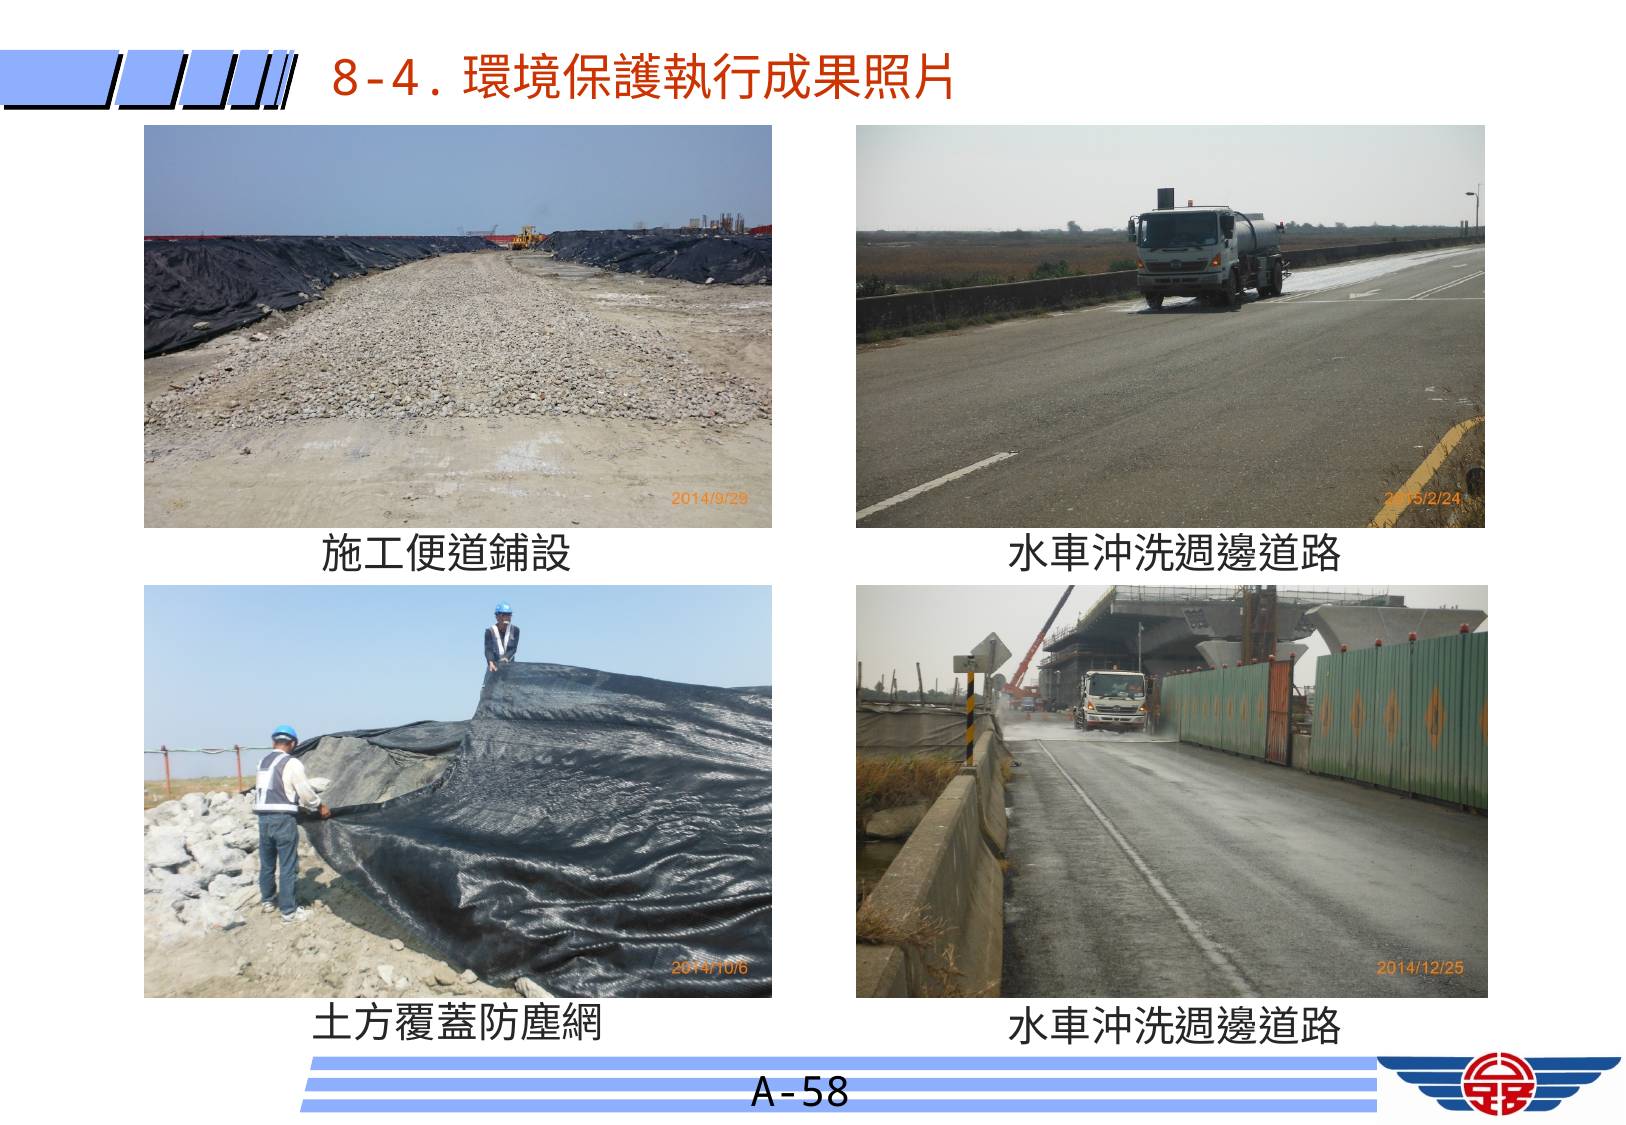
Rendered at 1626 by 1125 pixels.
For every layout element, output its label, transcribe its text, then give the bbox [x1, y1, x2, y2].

picture [144, 126, 772, 528]
text_box 施工便道鋪設 [207, 528, 708, 585]
picture [856, 585, 1488, 998]
picture [856, 126, 1485, 528]
picture [144, 585, 772, 998]
text_box 土方覆蓋防塵網 [257, 998, 658, 1055]
text_box 水車沖洗週邊道路 [979, 528, 1371, 585]
text_box 8-4.環境保護執行成果照片 [315, 38, 1547, 150]
text_box 水車沖洗週邊道路 [979, 991, 1371, 1058]
